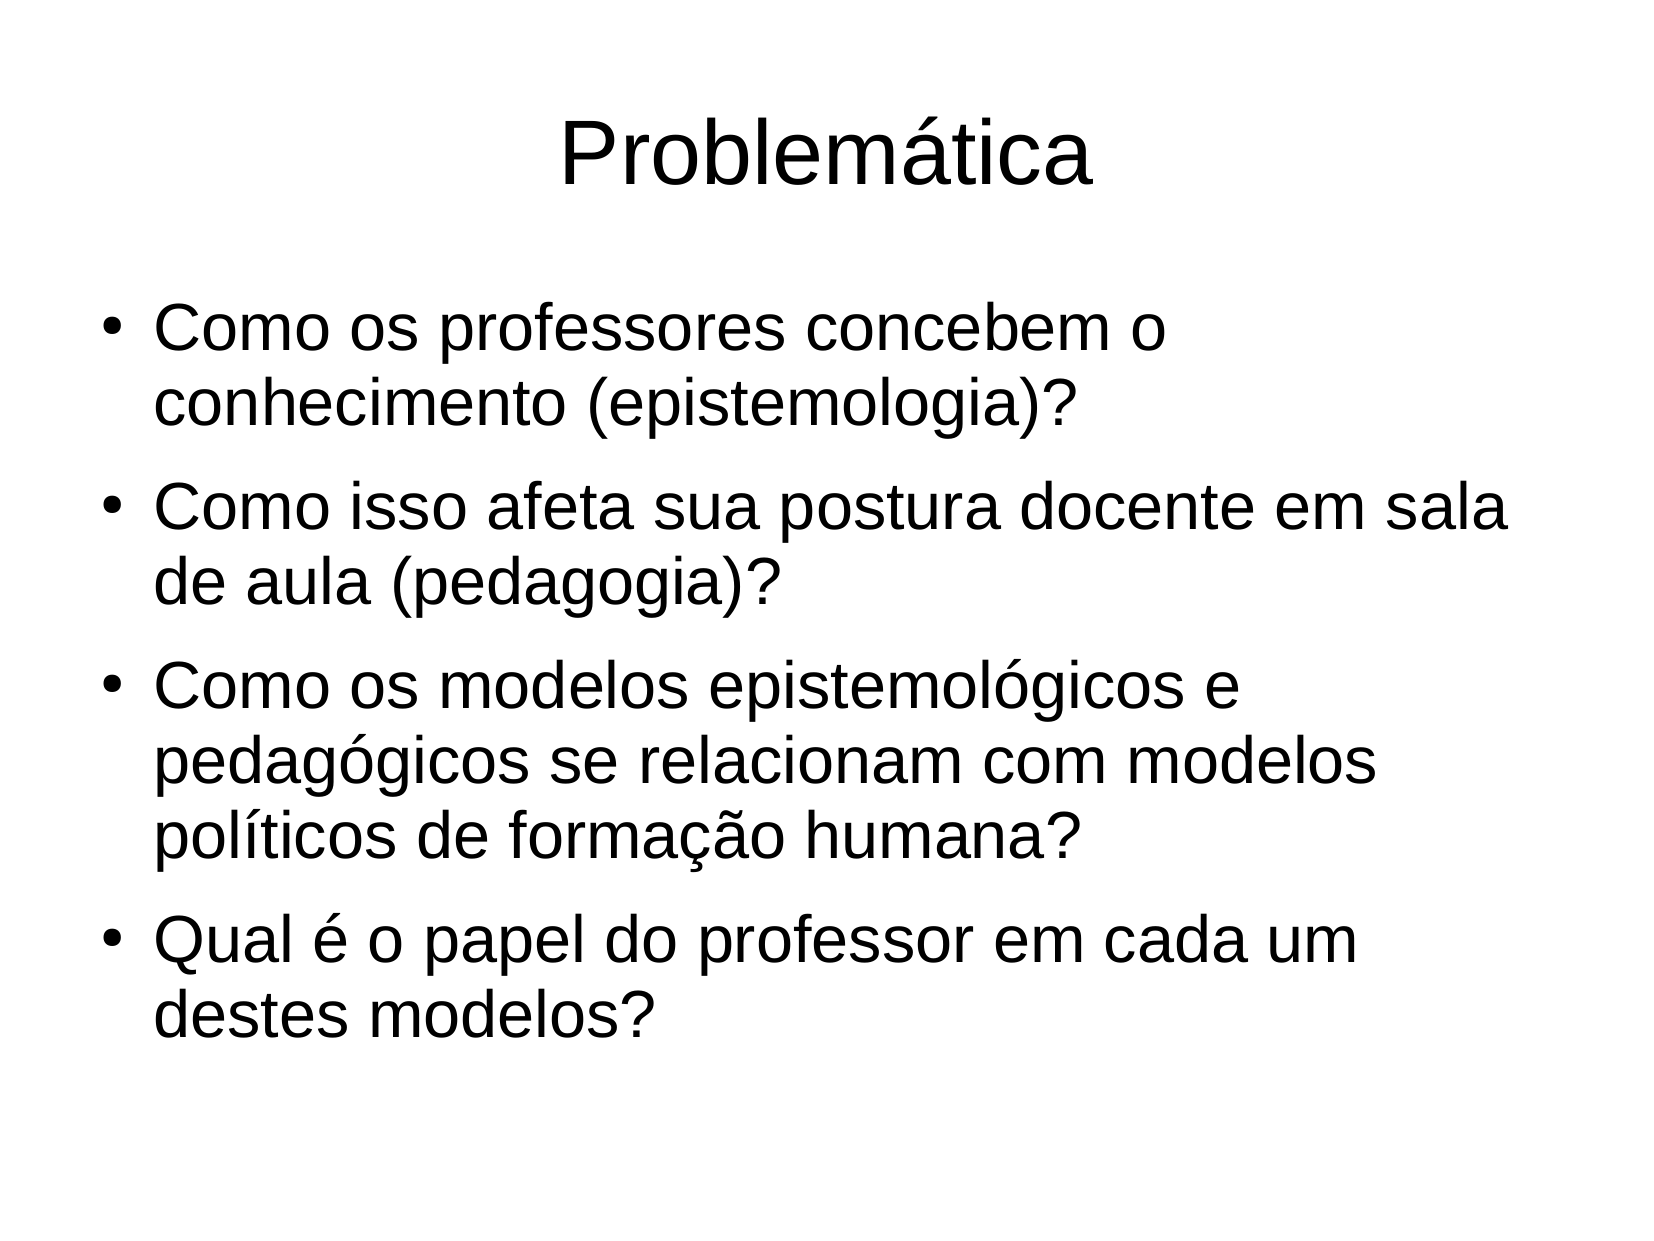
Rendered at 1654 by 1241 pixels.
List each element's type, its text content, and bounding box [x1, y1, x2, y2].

list Como os professores concebem o conhecimento (epistemologia)? Como isso afeta sua postura docente em sala de aula (pedagogia)? Como os modelos epistemológicos e pedagógicos se relacionam com modelos políticos de formação humana? Qual é o papel do professor em cada um destes modelos? [82, 290, 1571, 1109]
title Problemática [82, 49, 1571, 257]
